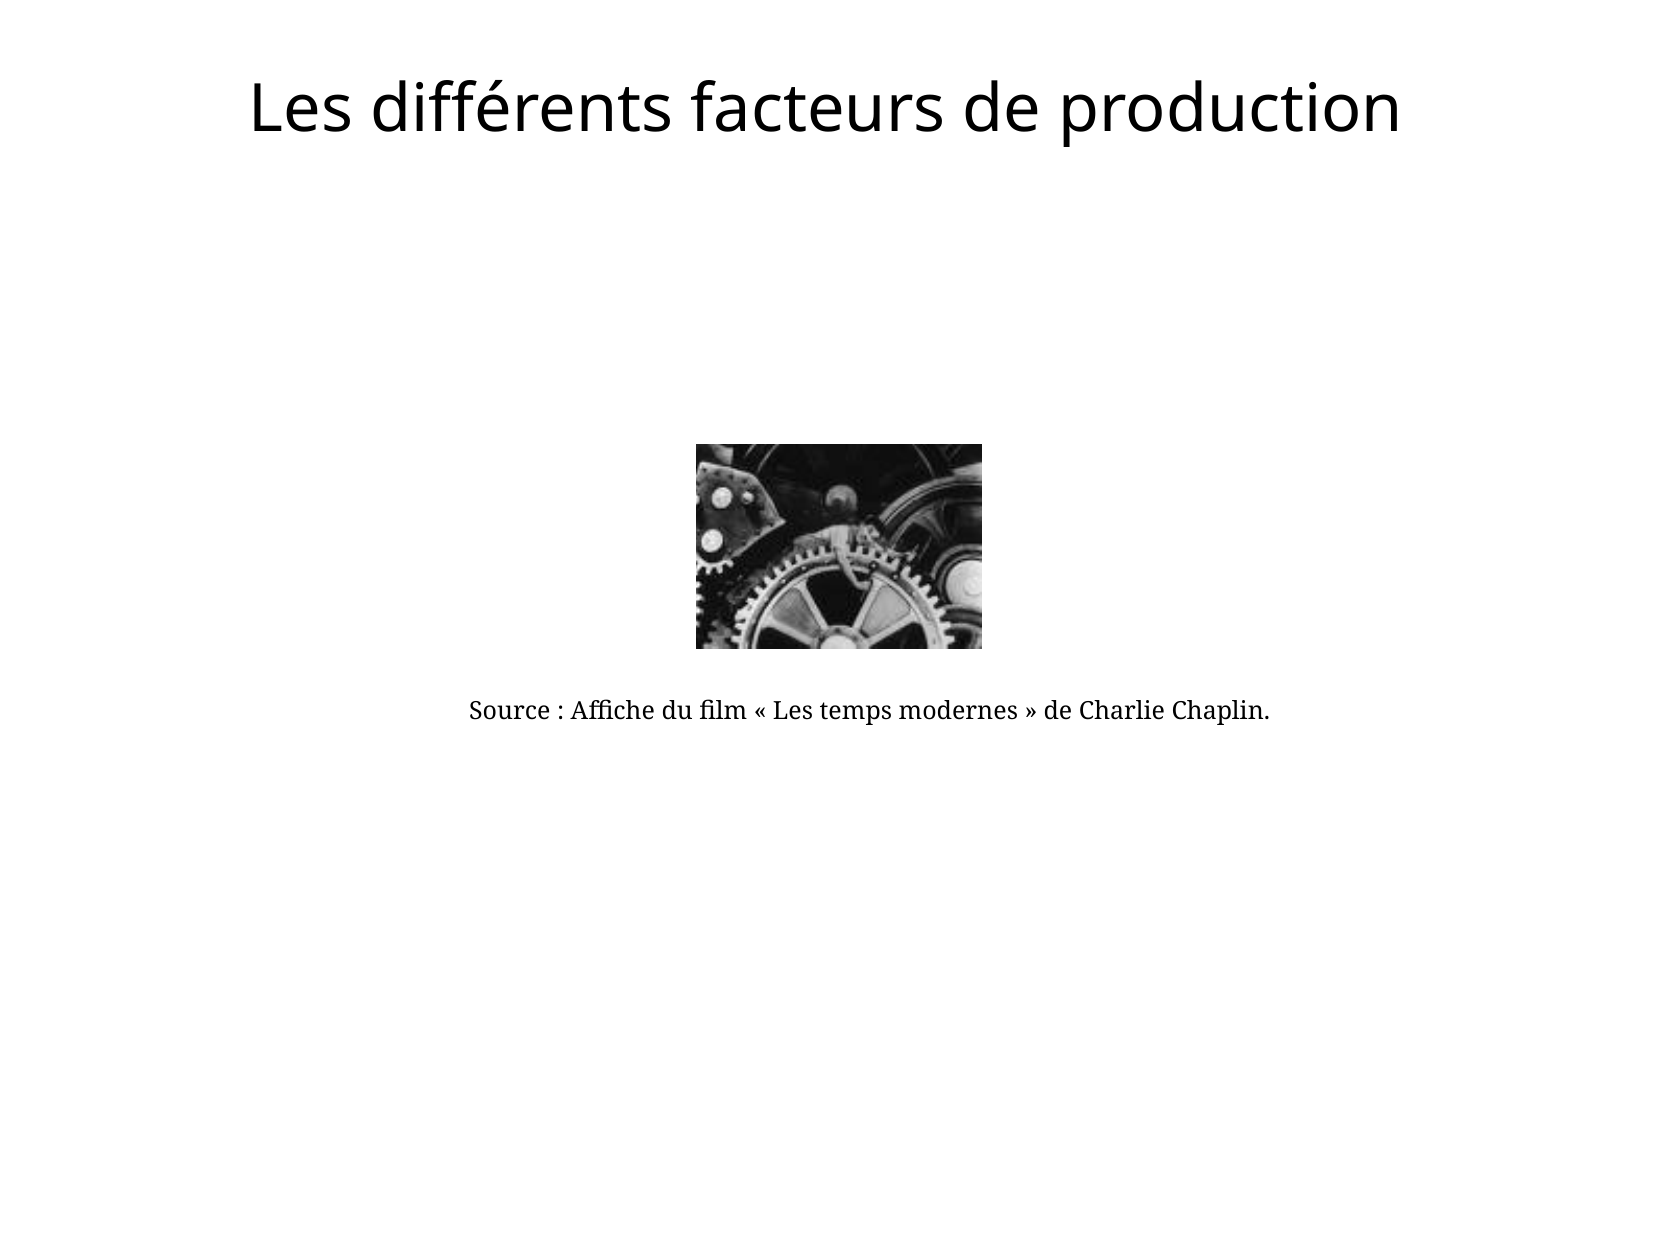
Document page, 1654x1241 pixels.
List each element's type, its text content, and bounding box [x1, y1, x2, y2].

picture [696, 444, 982, 649]
text_box Source : Affiche du film « Les temps modernes » de Charlie Chaplin. [454, 685, 1241, 729]
title Les différents facteurs de production [82, 46, 1571, 166]
